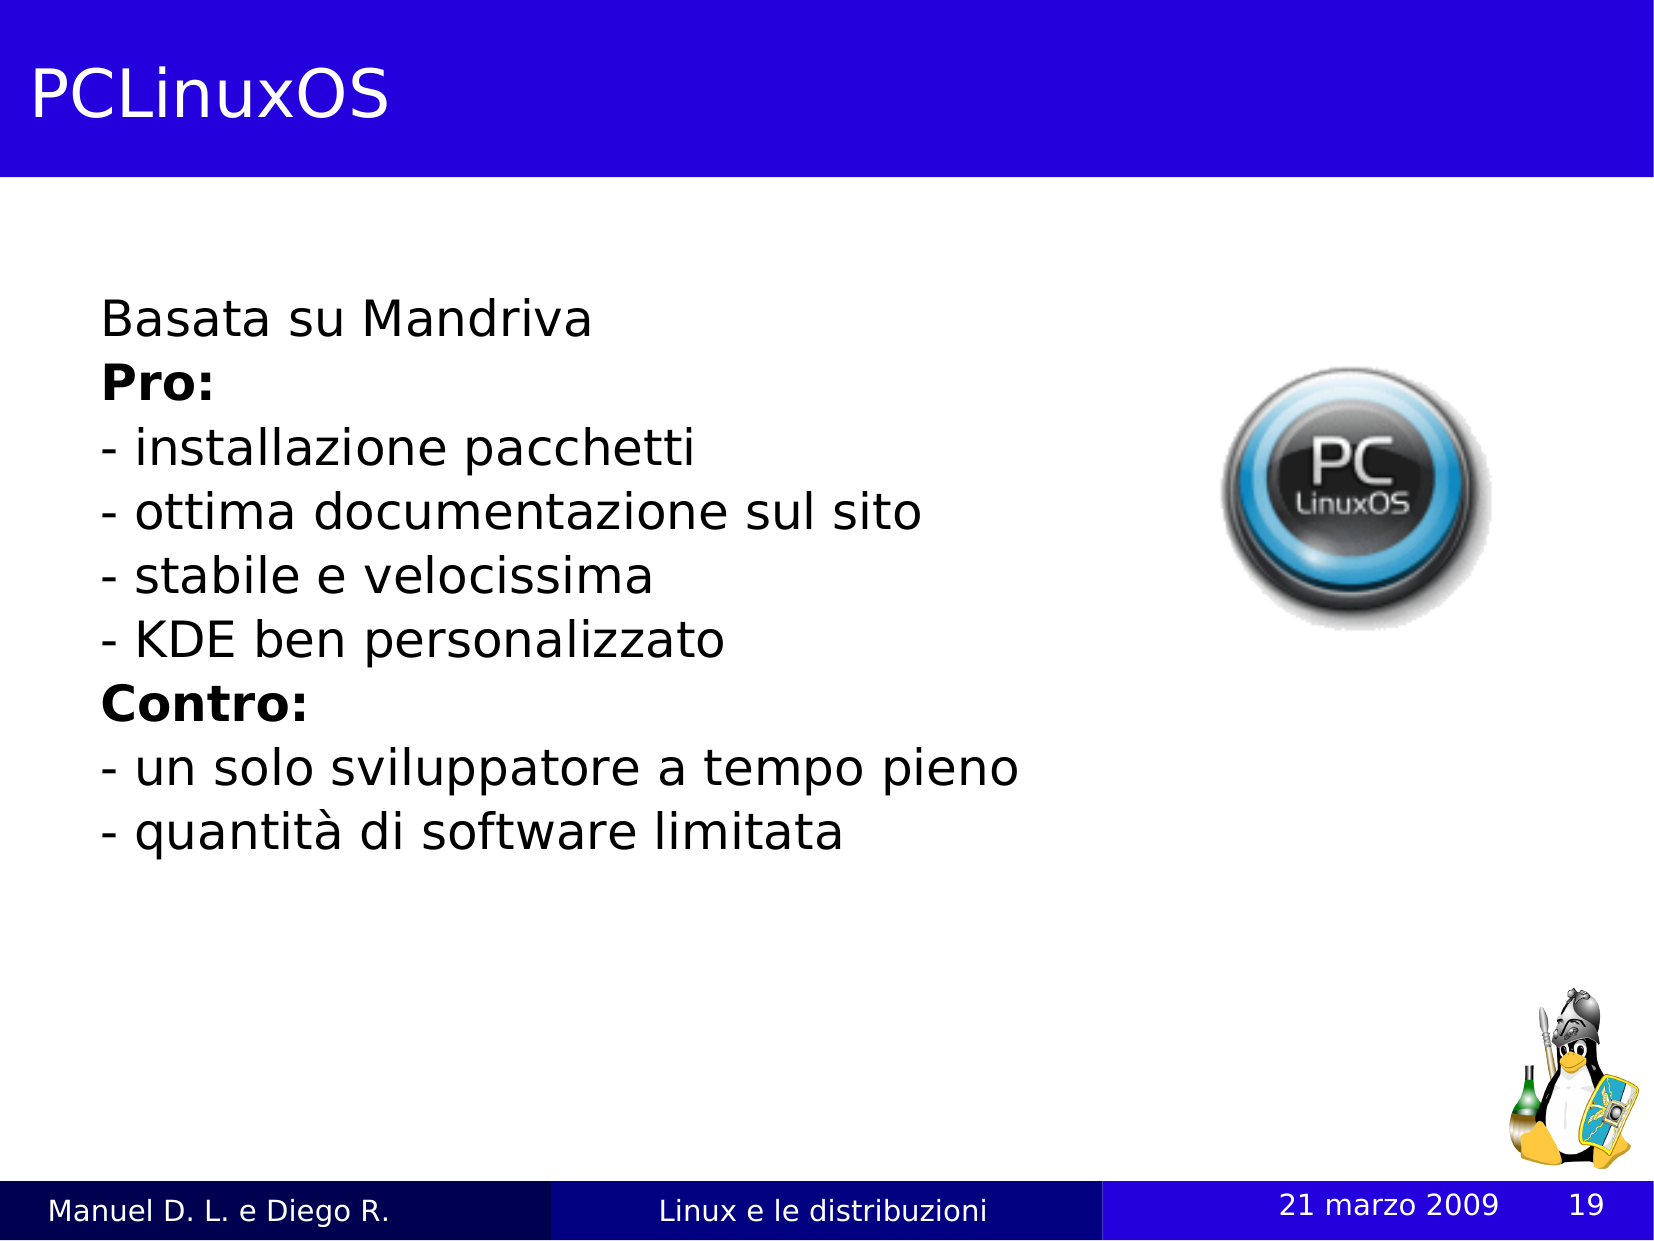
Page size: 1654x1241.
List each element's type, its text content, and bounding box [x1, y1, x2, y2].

picture [1195, 354, 1506, 650]
picture [1509, 988, 1639, 1169]
title PCLinuxOS [29, 0, 1518, 198]
list Basata su Mandriva Pro: - installazione pacchetti - ottima documentazione sul sito - stabile e velocissima - KDE ben personalizzato Contro: - un solo sviluppatore a tempo pieno - quantità di software limitata [82, 290, 1571, 1109]
